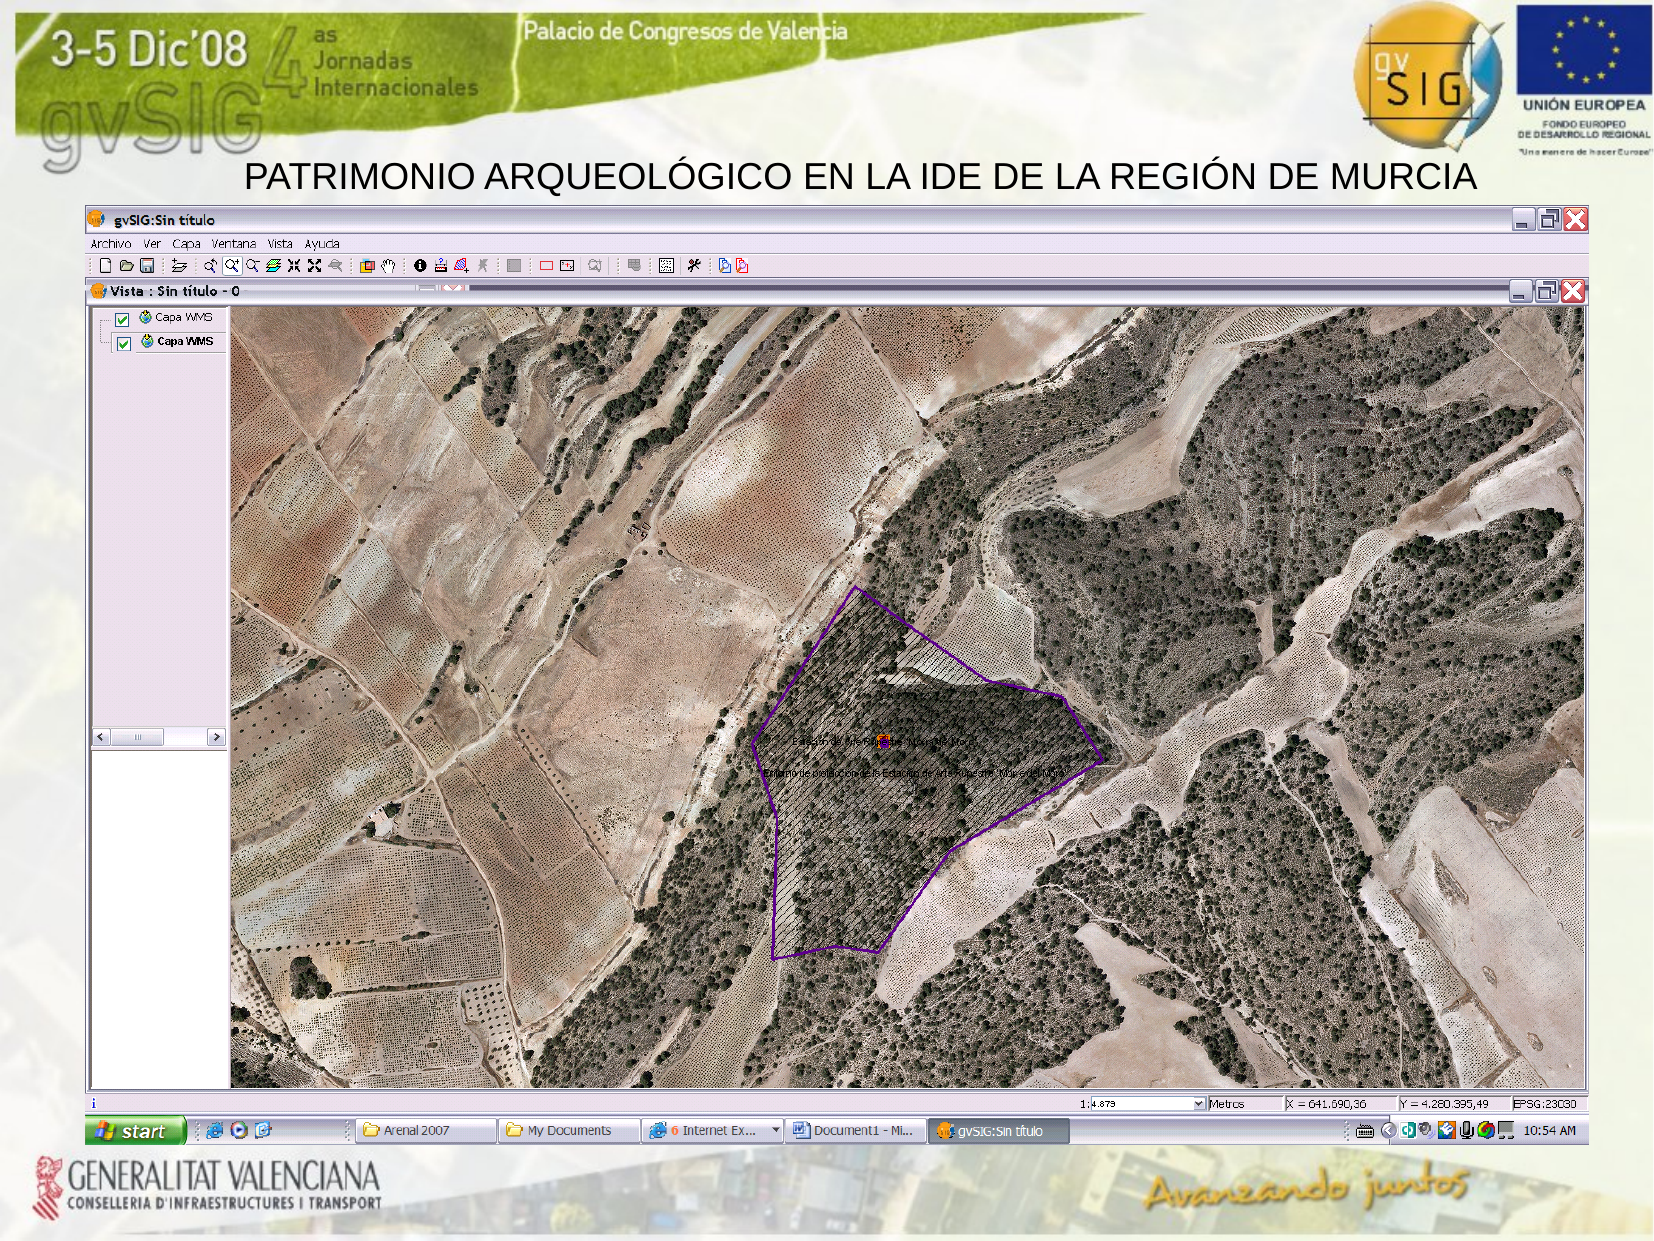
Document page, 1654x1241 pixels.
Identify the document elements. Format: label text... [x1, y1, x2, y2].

text_box PATRIMONIO ARQUEOLÓGICO EN LA IDE DE LA REGIÓN DE MURCIA [229, 148, 1501, 210]
picture [0, 0, 1654, 1241]
